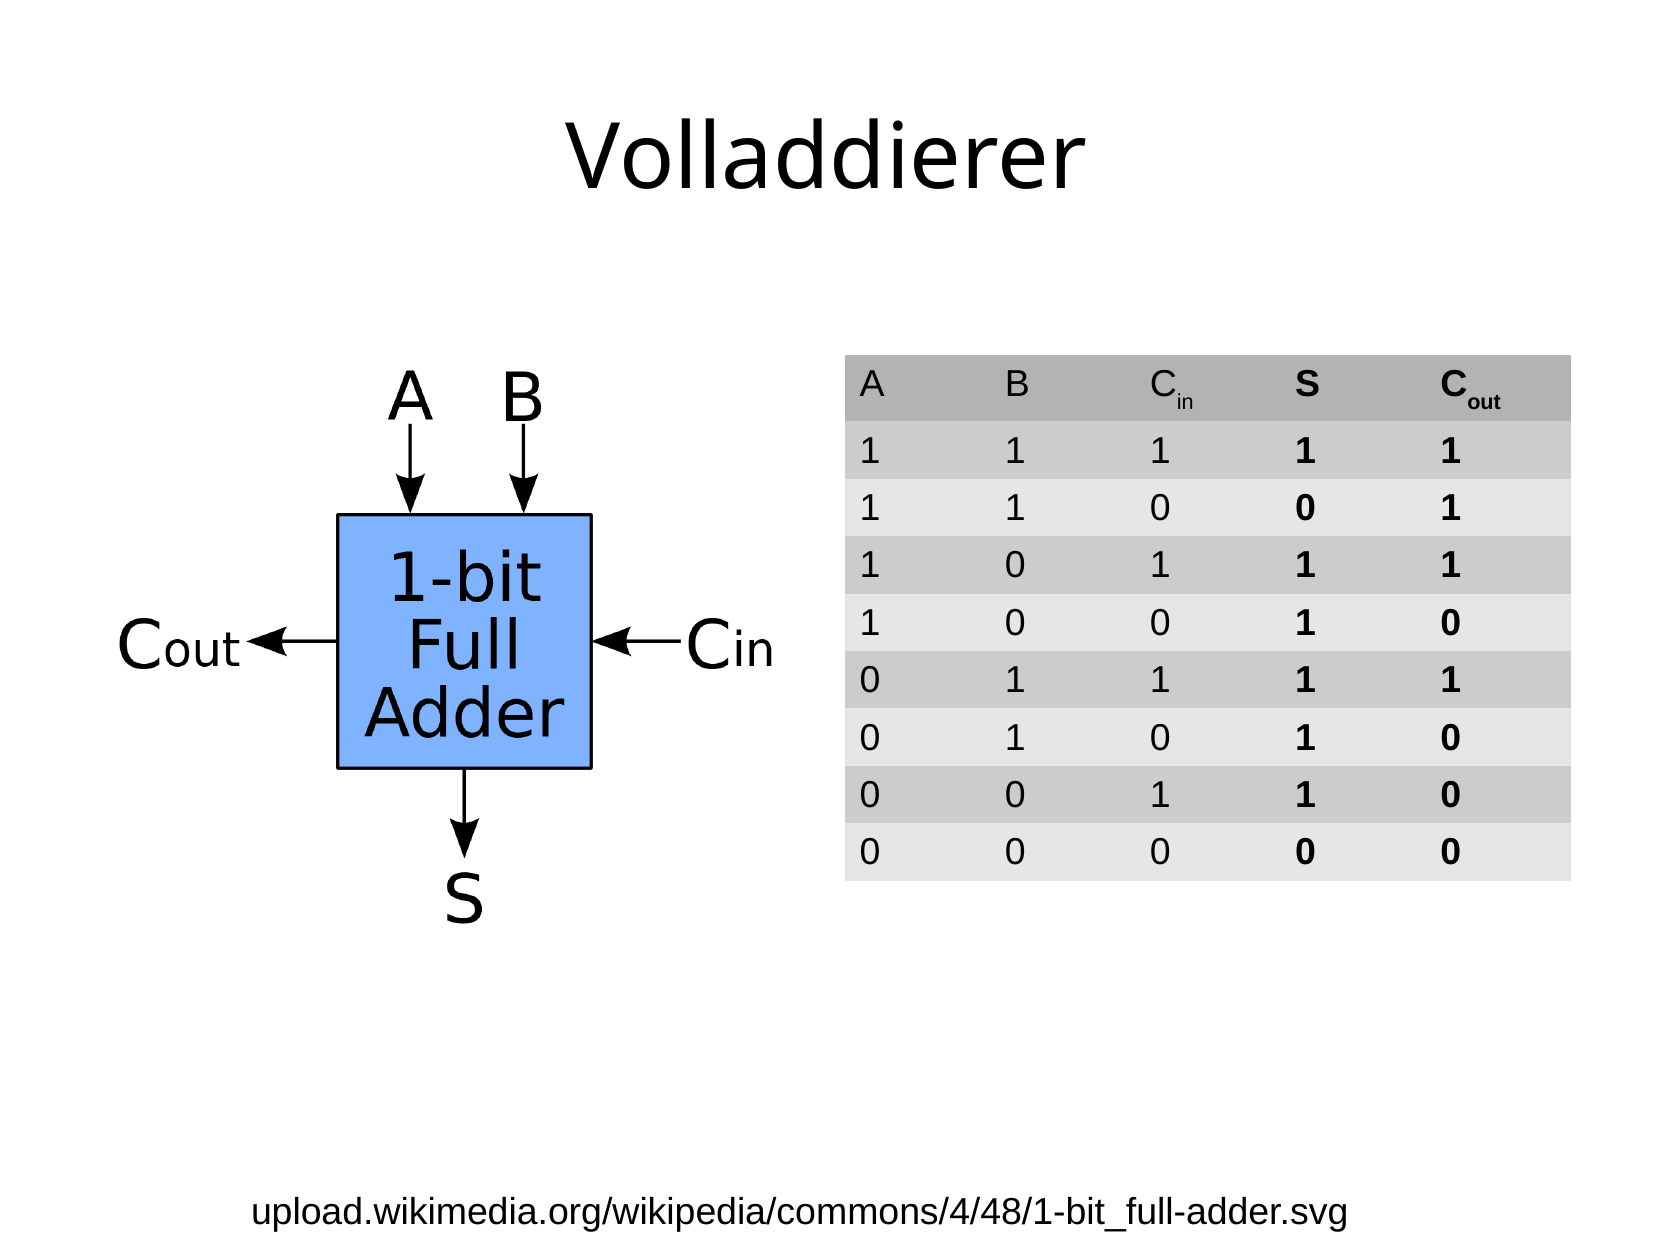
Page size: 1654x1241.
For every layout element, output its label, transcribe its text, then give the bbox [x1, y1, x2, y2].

table_header A [845, 355, 990, 421]
table_cell 0 [845, 823, 990, 881]
table_cell 1 [1135, 766, 1280, 823]
table_cell 0 [990, 536, 1135, 594]
table_cell 1 [990, 421, 1135, 479]
table_header Cout [1426, 355, 1571, 421]
table_cell 1 [1135, 651, 1280, 708]
table_cell 1 [1426, 479, 1571, 536]
table_cell 1 [845, 536, 990, 594]
table_cell 1 [1280, 594, 1426, 651]
table_header S [1280, 355, 1426, 421]
table_cell 1 [990, 479, 1135, 536]
table_cell 1 [1280, 651, 1426, 708]
table_cell 1 [1426, 651, 1571, 708]
table_cell 0 [845, 651, 990, 708]
table_header Cin [1135, 355, 1280, 421]
table_cell 1 [845, 479, 990, 536]
table_cell 0 [990, 594, 1135, 651]
table_cell 0 [1426, 594, 1571, 651]
table_cell 0 [845, 766, 990, 823]
table_cell 0 [990, 823, 1135, 881]
table_cell 0 [1426, 823, 1571, 881]
table_cell 1 [990, 651, 1135, 708]
table_header B [990, 355, 1135, 421]
table_cell 0 [1135, 594, 1280, 651]
table_cell 1 [1426, 536, 1571, 594]
table_cell 0 [1280, 479, 1426, 536]
table_cell 1 [1426, 421, 1571, 479]
table_cell 1 [1280, 536, 1426, 594]
table_cell 0 [1280, 823, 1426, 881]
table_cell 1 [990, 708, 1135, 766]
table_cell 1 [1280, 421, 1426, 479]
text_box upload.wikimedia.org/wikipedia/commons/4/48/1-bit_full-adder.svg [236, 1183, 1364, 1241]
table_cell 1 [845, 594, 990, 651]
table_cell 0 [1135, 823, 1280, 881]
table_cell 1 [845, 421, 990, 479]
table_cell 0 [1426, 766, 1571, 823]
picture [82, 337, 809, 963]
table_cell 1 [1280, 708, 1426, 766]
table_cell 0 [990, 766, 1135, 823]
table_cell 1 [1135, 421, 1280, 479]
table_cell 0 [1135, 708, 1280, 766]
table_cell 0 [1135, 479, 1280, 536]
table_cell 0 [1426, 708, 1571, 766]
table_cell 1 [1135, 536, 1280, 594]
table_cell 0 [845, 708, 990, 766]
table_cell 1 [1280, 766, 1426, 823]
title Volladdierer [82, 49, 1571, 257]
